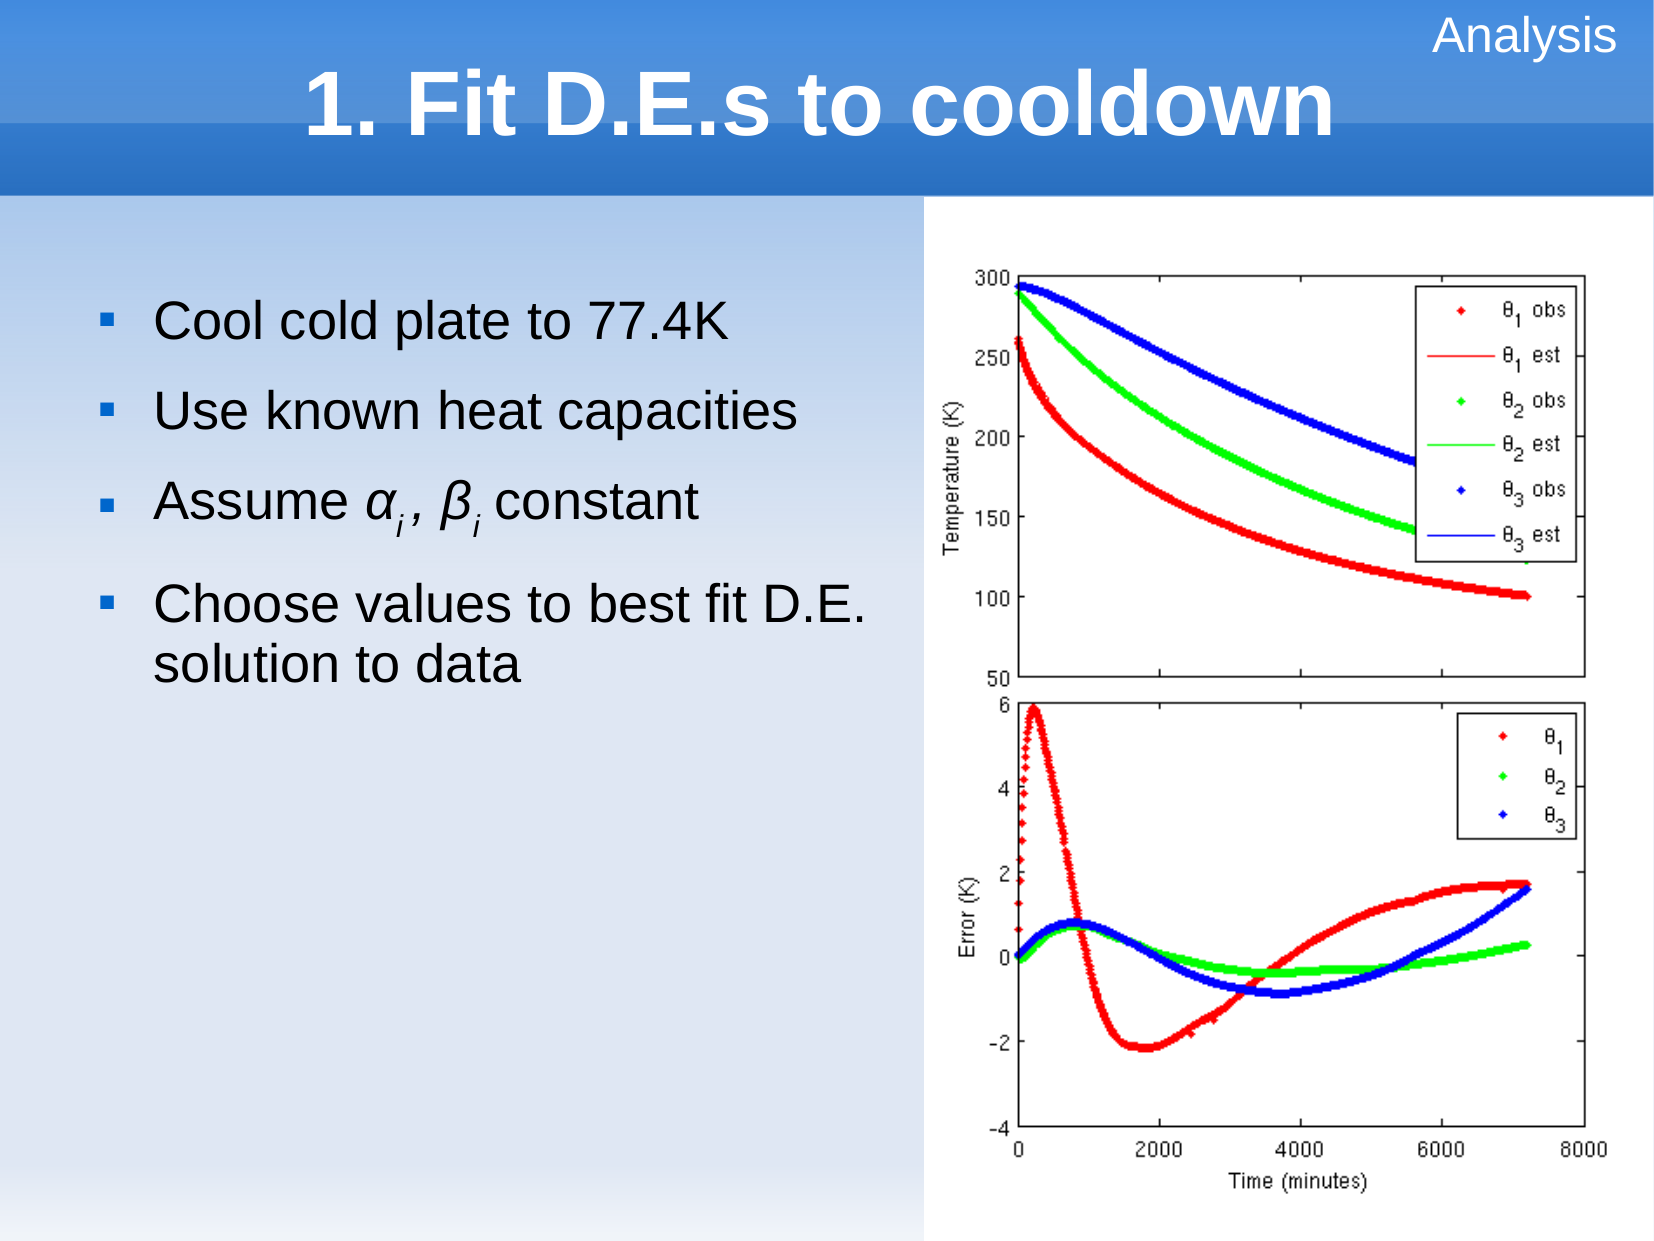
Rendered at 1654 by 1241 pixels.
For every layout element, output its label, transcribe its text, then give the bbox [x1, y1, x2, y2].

picture [0, 0, 1654, 1241]
title 1. Fit D.E.s to cooldown [76, 0, 1565, 208]
list Cool cold plate to 77.4K Use known heat capacities Assume αi , βi constant Choose values to best fit D.E. solution to data [82, 290, 886, 1109]
text_box Analysis [1417, 0, 1654, 71]
